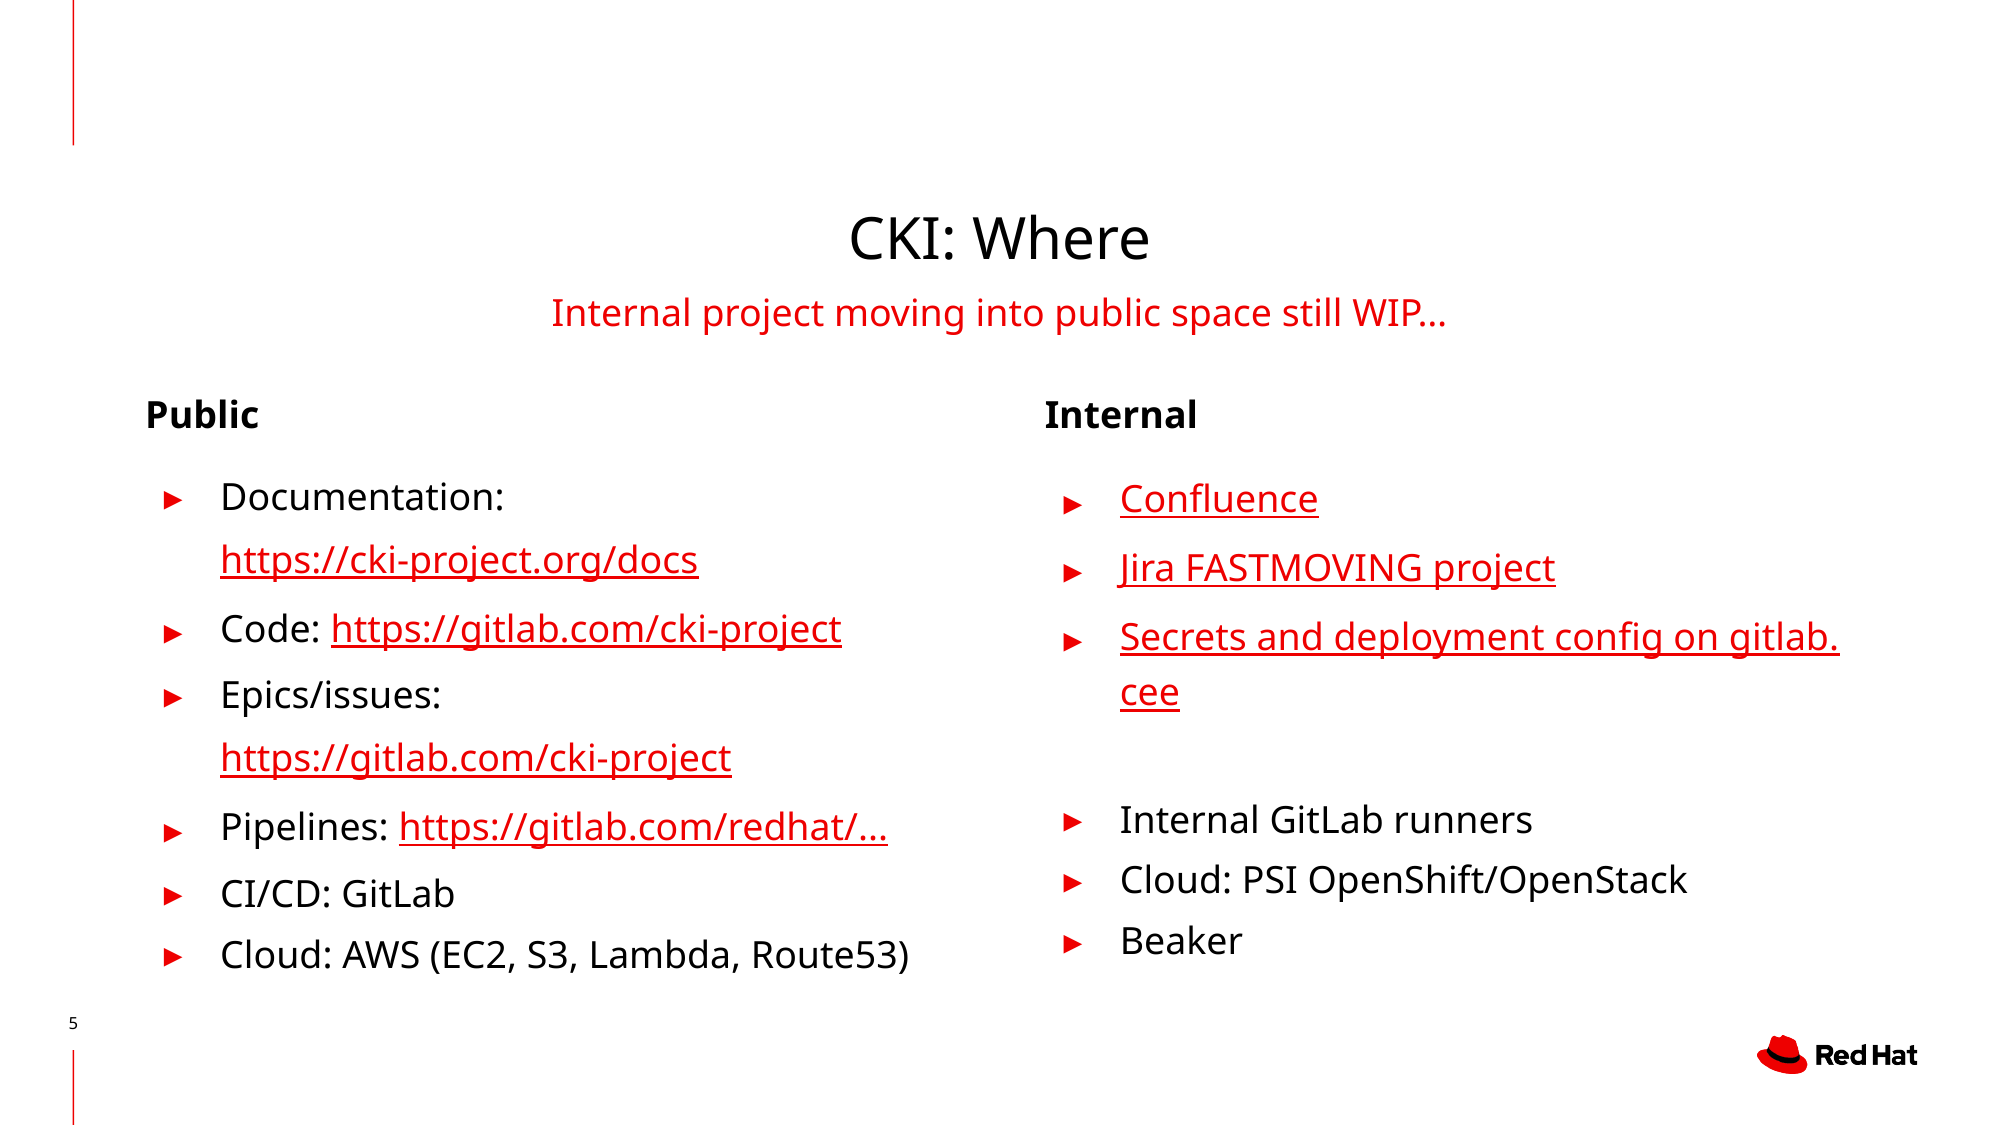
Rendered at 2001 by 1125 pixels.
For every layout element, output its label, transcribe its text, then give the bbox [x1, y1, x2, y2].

title CKI: Where [145, 180, 1855, 271]
list Public Documentation: https://cki-project.org/docs Code: https://gitlab.com/cki-project Epics/issues: https://gitlab.com/cki-project Pipelines: https://gitlab.com/redhat/... CI/CD: GitLab Cloud: AWS (EC2, S3, Lambda, Route53) [145, 375, 956, 988]
subtitle Internal project moving into public space still WIP… [145, 271, 1855, 320]
picture [1757, 1035, 1918, 1074]
list Internal Confluence Jira FASTMOVING project Secrets and deployment config on gitlab.cee Internal GitLab runners Cloud: PSI OpenShift/OpenStack Beaker [1044, 375, 1855, 988]
slide_number <number> [13, 1012, 134, 1036]
